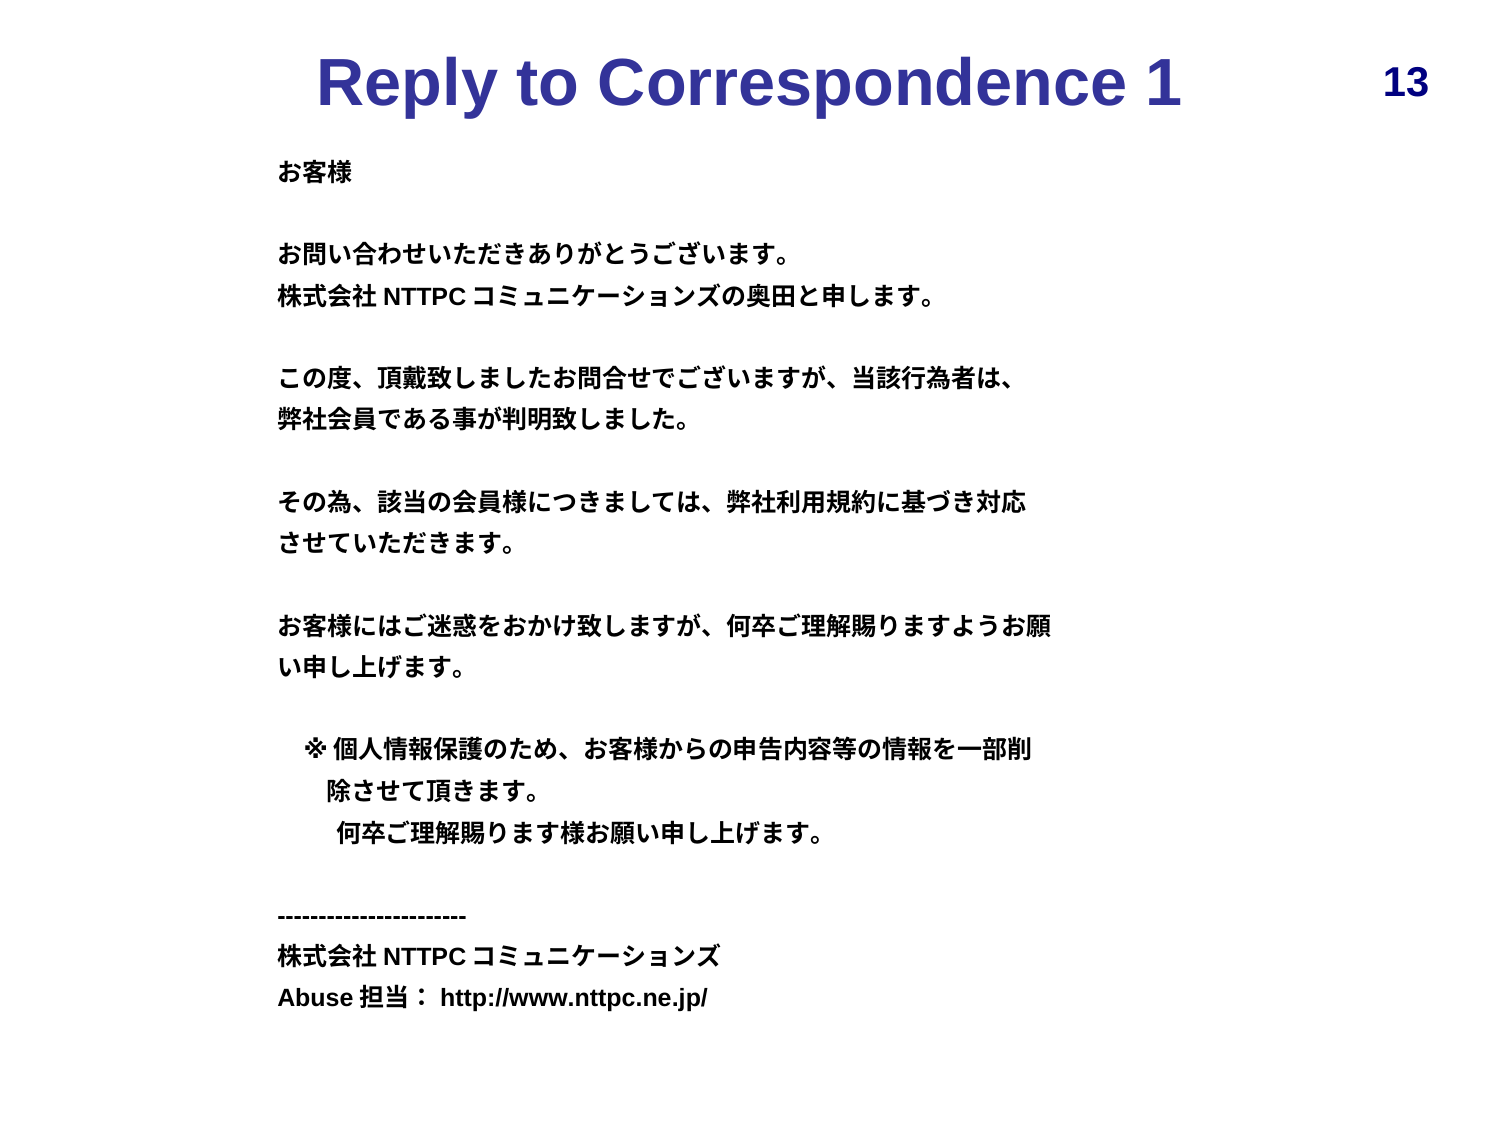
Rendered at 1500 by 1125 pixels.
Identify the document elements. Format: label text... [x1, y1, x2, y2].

list お客様 お問い合わせいただきありがとうございます。 株式会社NTTPCコミュニケーションズの奥田と申します。 この度、頂戴致しましたお問合せでございますが、当該行為者は、 弊社会員である事が判明致しました。 その為、該当の会員様につきましては、弊社利用規約に基づき対応 させていただきます。 お客様にはご迷惑をおかけ致しますが、何卒ご理解賜りますようお願 い申し上げます。 ※個人情報保護のため、お客様からの申告内容等の情報を一部削 除させて頂きます。 何卒ご理解賜ります様お願い申し上げます。 ----------------------- 株式会社NTTPCコミュニケーションズ Abuse担当：http://www.nttpc.ne.jp/ [75, 149, 1463, 1051]
title Reply to Correspondence 1 [225, 37, 1276, 128]
text_box 13 [1350, 47, 1463, 113]
